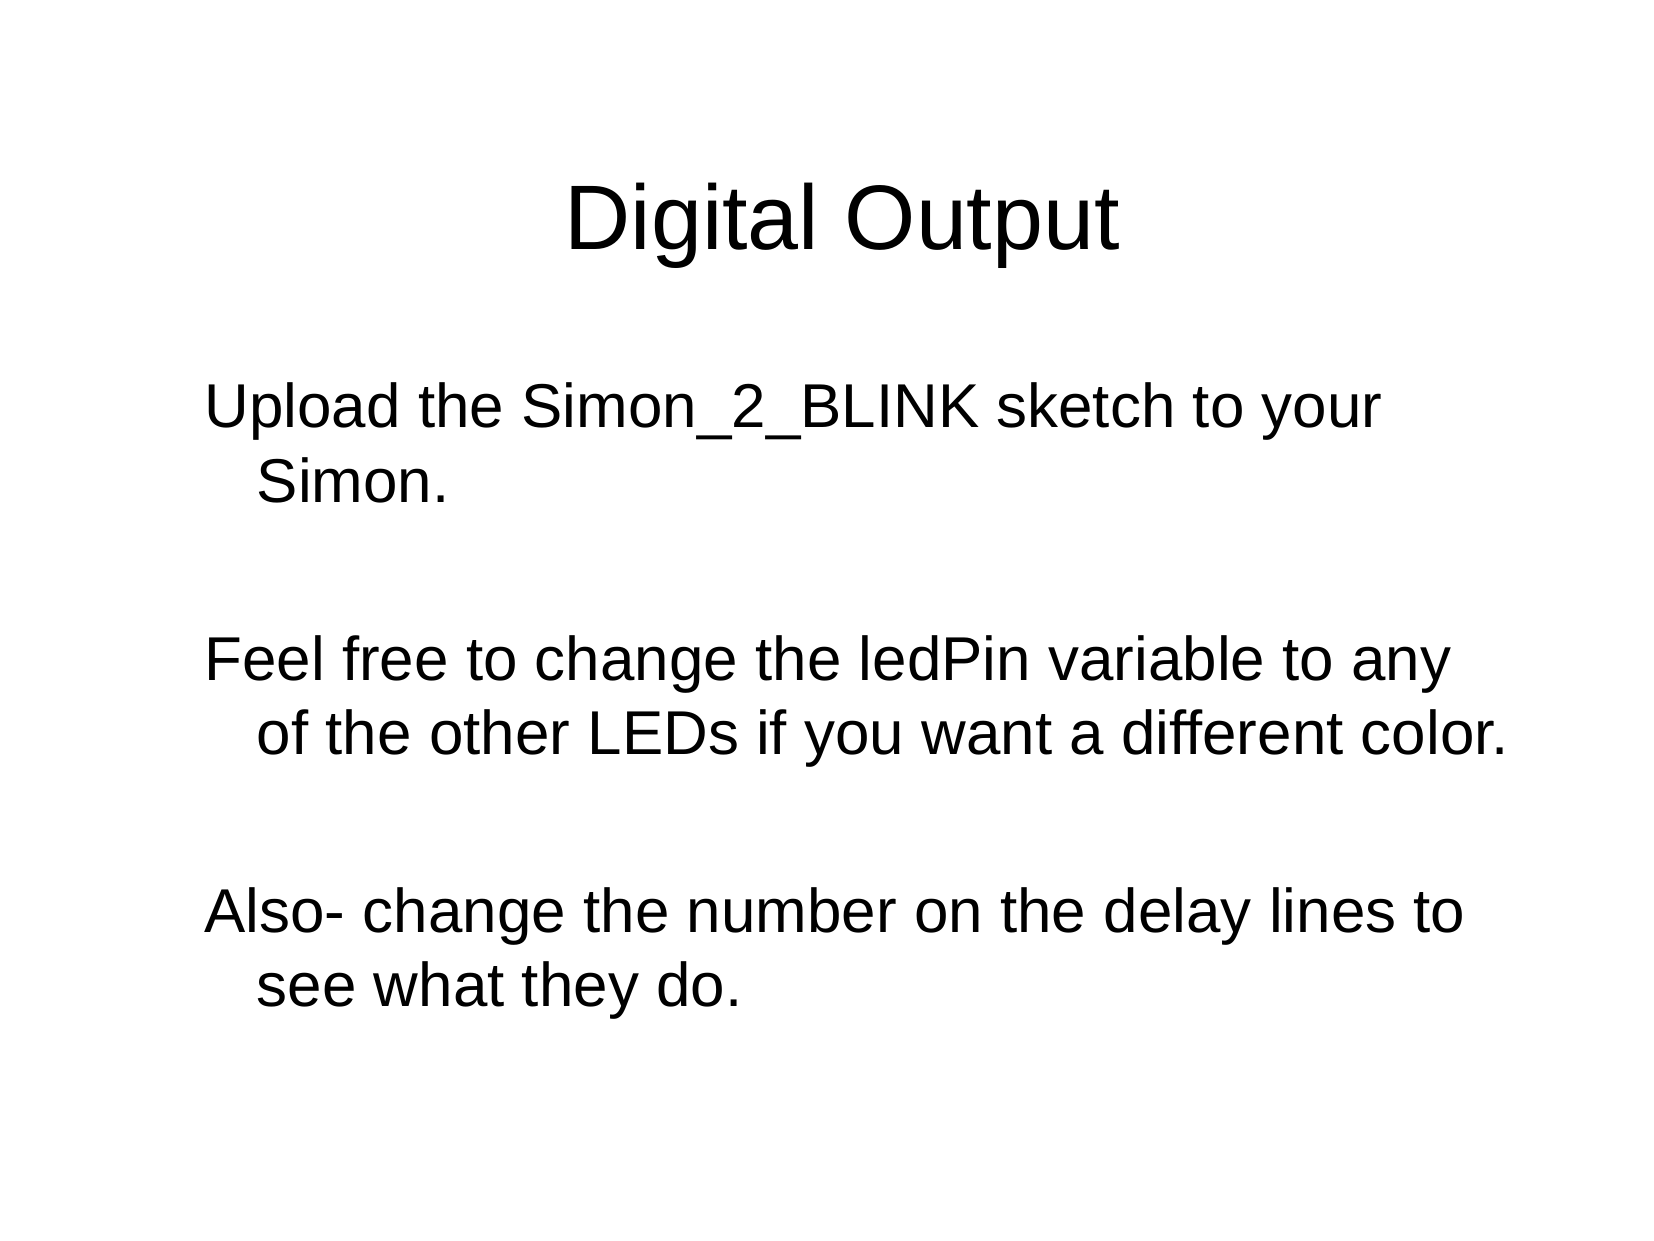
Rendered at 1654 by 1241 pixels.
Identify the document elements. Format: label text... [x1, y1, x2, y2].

title Digital Output [123, 110, 1529, 317]
list Upload the Simon_2_BLINK sketch to your Simon. Feel free to change the ledPin variable to any of the other LEDs if you want a different color. Also- change the number on the delay lines to see what they do. [123, 358, 1529, 1102]
